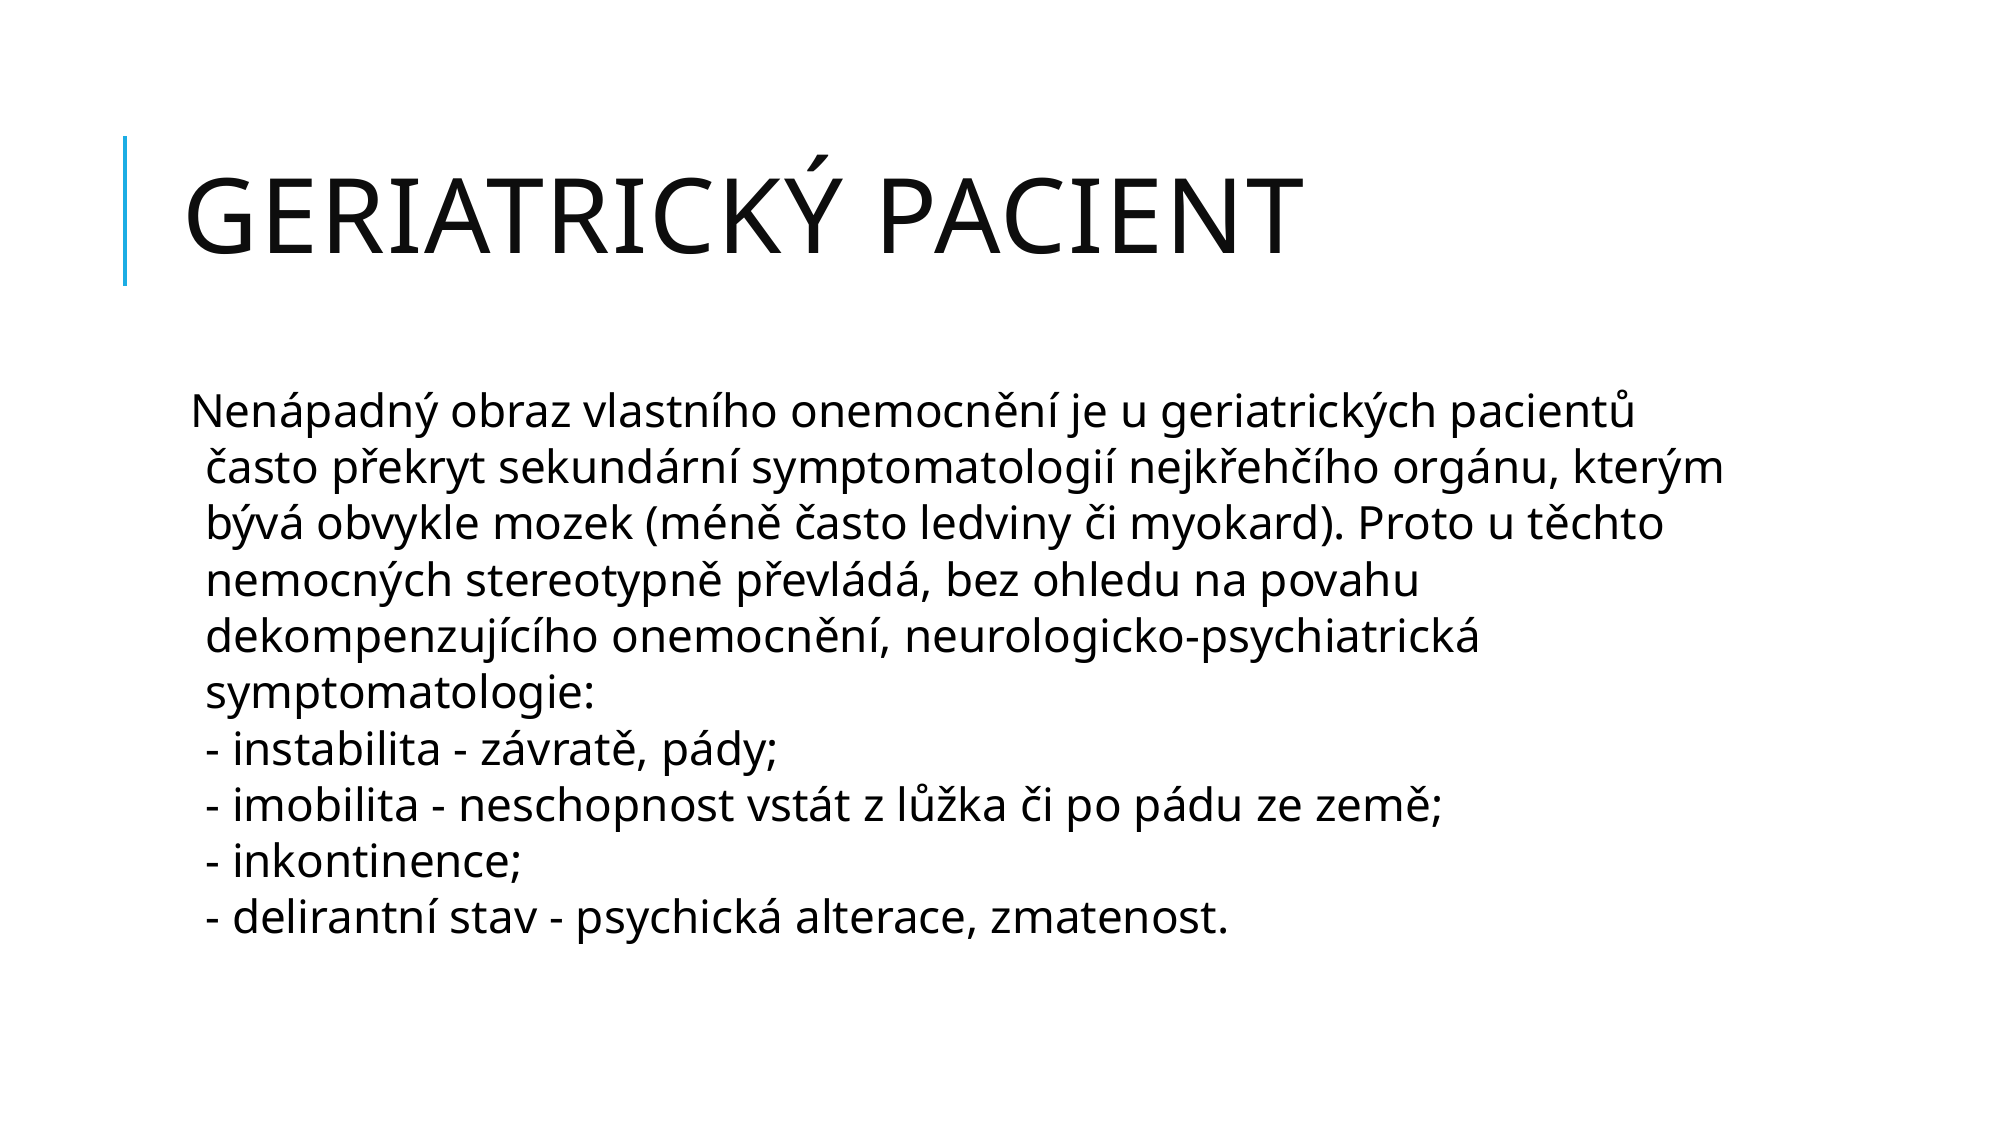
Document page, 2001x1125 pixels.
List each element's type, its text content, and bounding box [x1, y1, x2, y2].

title Geriatrický pacient [168, 96, 1763, 343]
list Nenápadný obraz vlastního onemocnění je u geriatrických pacientů často překryt sekundární symptomatologií nejkřehčího orgánu, kterým bývá obvykle mozek (méně často ledviny či myokard). Proto u těchto nemocných stereotypně převládá, bez ohledu na povahu dekompenzujícího onemocnění, neurologicko-psychiatrická symptomatologie: - instabilita - závratě, pády; - imobilita - neschopnost vstát z lůžka či po pádu ze země; - inkontinence; - delirantní stav - psychická alterace, zmatenost. [168, 375, 1763, 1036]
